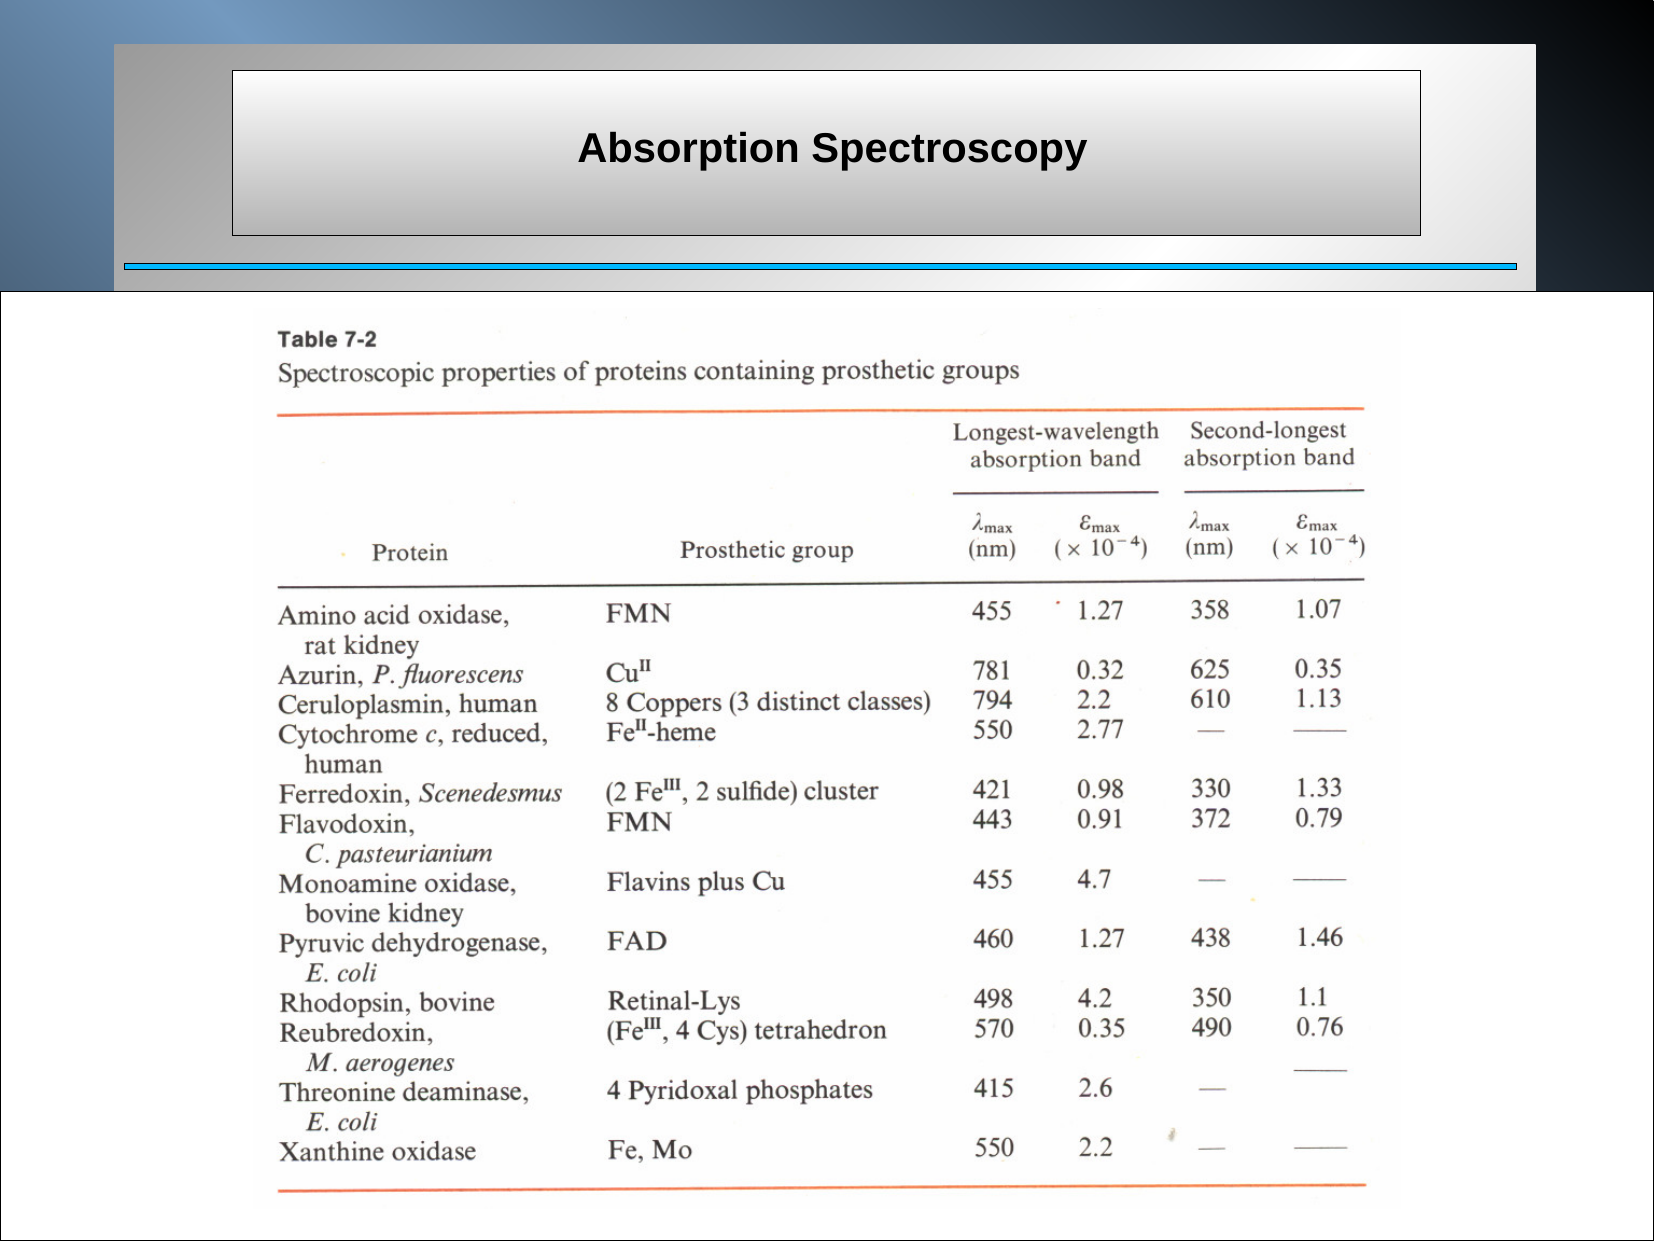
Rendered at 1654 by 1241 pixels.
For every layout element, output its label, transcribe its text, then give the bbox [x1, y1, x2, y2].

text_box Absorption Spectroscopy [280, 124, 1385, 187]
text_box [0, 291, 1654, 1241]
picture [253, 308, 1401, 1209]
text_box [232, 70, 1421, 236]
text_box [124, 263, 1517, 270]
